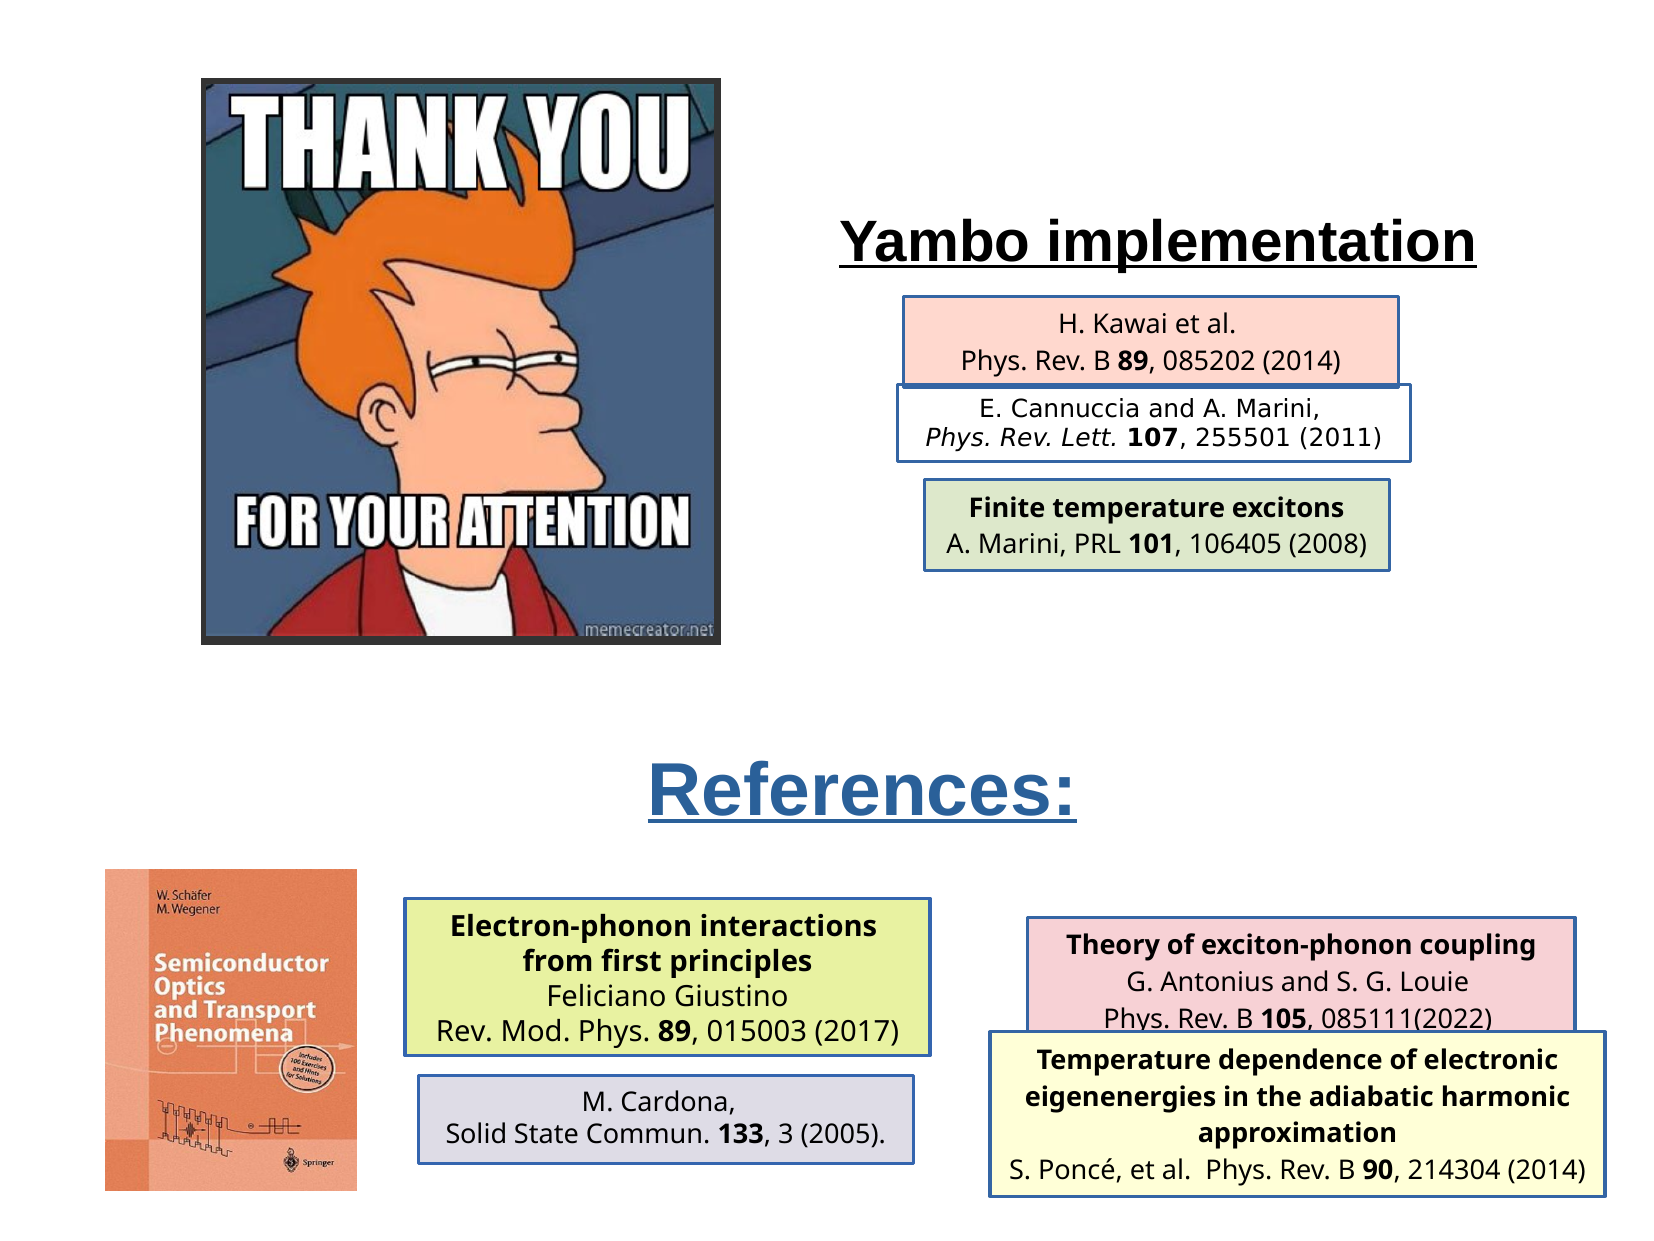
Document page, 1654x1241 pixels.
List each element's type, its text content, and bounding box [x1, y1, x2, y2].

text_box Temperature dependence of electronic eigenenergies in the adiabatic harmonic approximation S. Poncé, et al. Phys. Rev. B 90, 214304 (2014) [990, 1031, 1606, 1185]
text_box E. Cannuccia and A. Marini, Phys. Rev. Lett. 107, 255501 (2011) [897, 384, 1411, 462]
picture [105, 869, 357, 1191]
text_box H. Kawai et al. Phys. Rev. B 89, 085202 (2014) [903, 304, 1399, 369]
title Yambo implementation [795, 180, 1522, 304]
text_box Finite temperature excitons A. Marini, PRL 101, 106405 (2008) [924, 479, 1390, 552]
text_box Electron-phonon interactions from first principles Feliciano Giustino Rev. Mod. Phys. 89, 015003 (2017) [405, 898, 931, 1056]
picture [201, 78, 721, 646]
text_box Theory of exciton-phonon coupling G. Antonius and S. G. Louie Phys. Rev. B 105, 085111(2022) [1027, 917, 1576, 1017]
title References: [570, 705, 1156, 874]
text_box M. Cardona, Solid State Commun. 133, 3 (2005). [418, 1075, 914, 1164]
